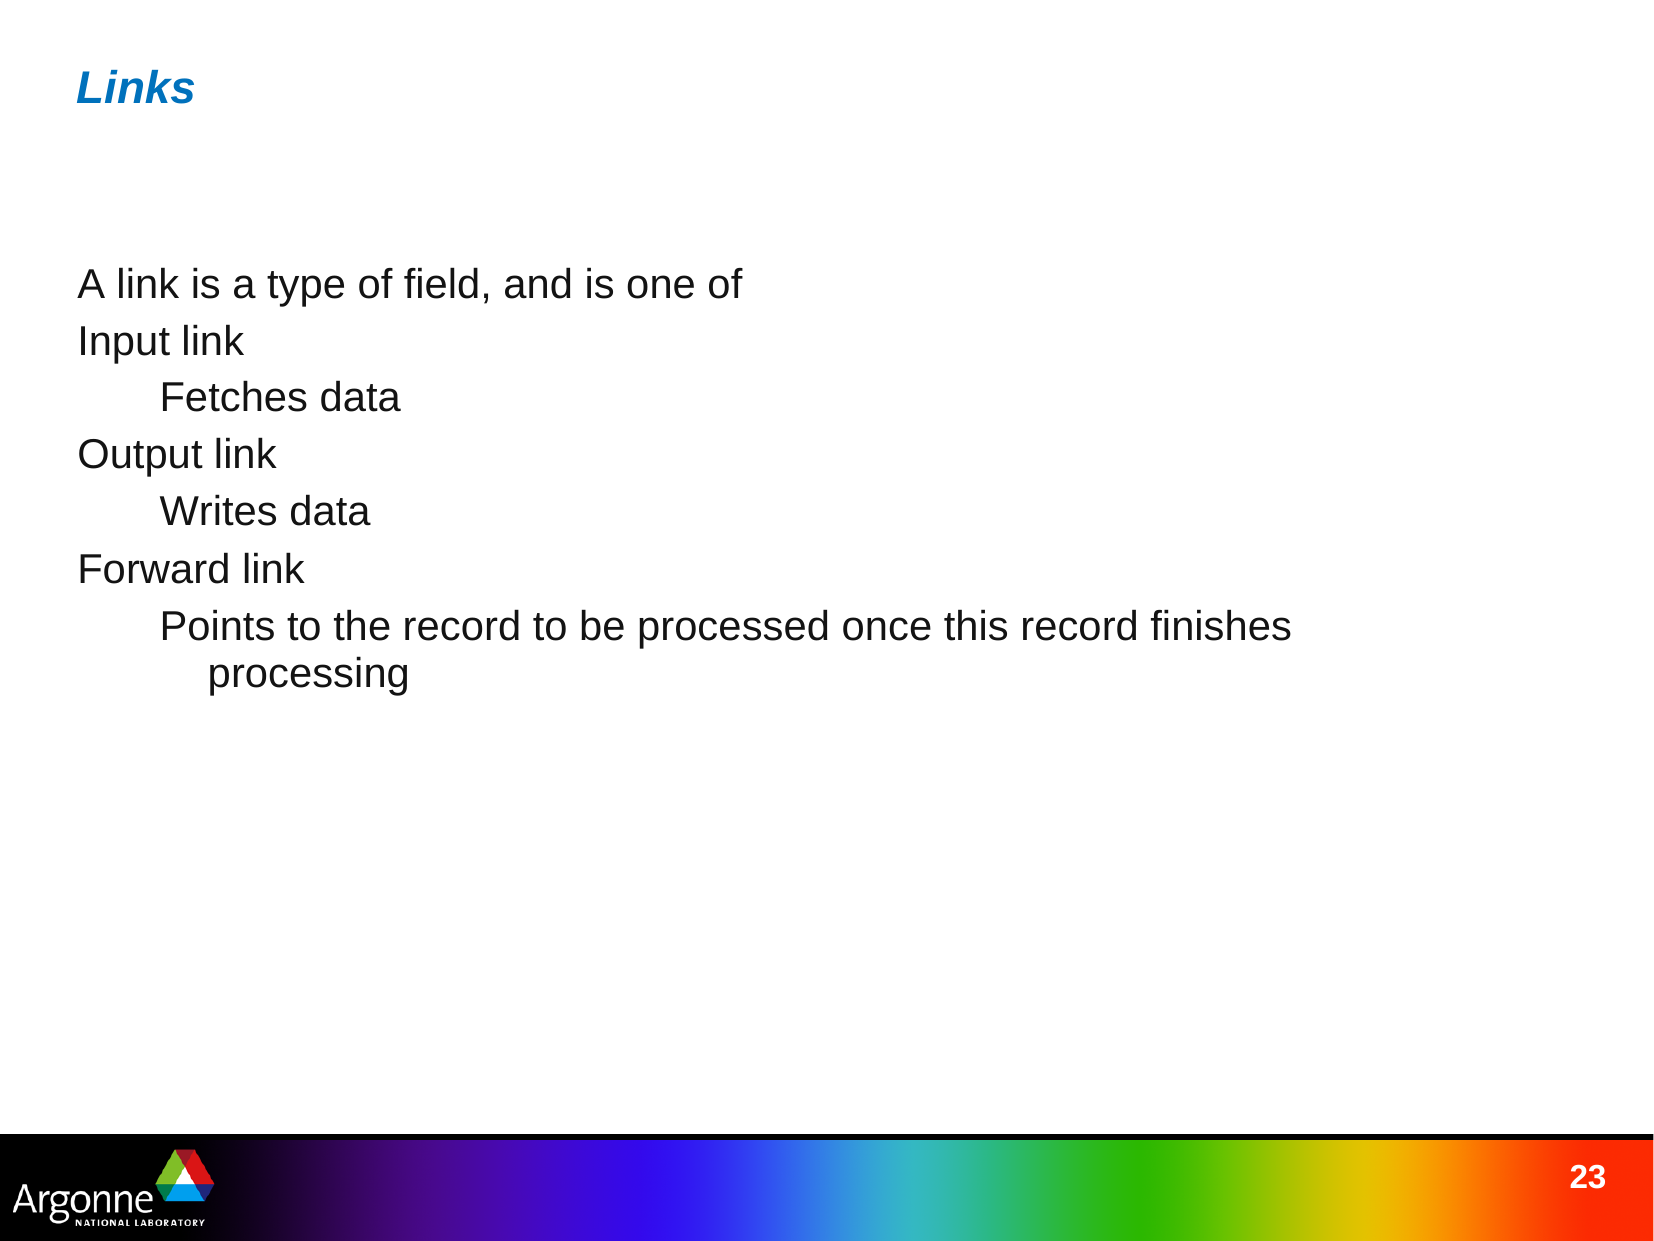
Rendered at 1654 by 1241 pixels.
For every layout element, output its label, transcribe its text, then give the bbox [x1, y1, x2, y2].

title Links [61, 59, 1500, 144]
list A link is a type of field, and is one of Input link Fetches data Output link Writes data Forward link Points to the record to be processed once this record finishes processing [62, 253, 1498, 828]
picture [0, 1134, 1654, 1241]
